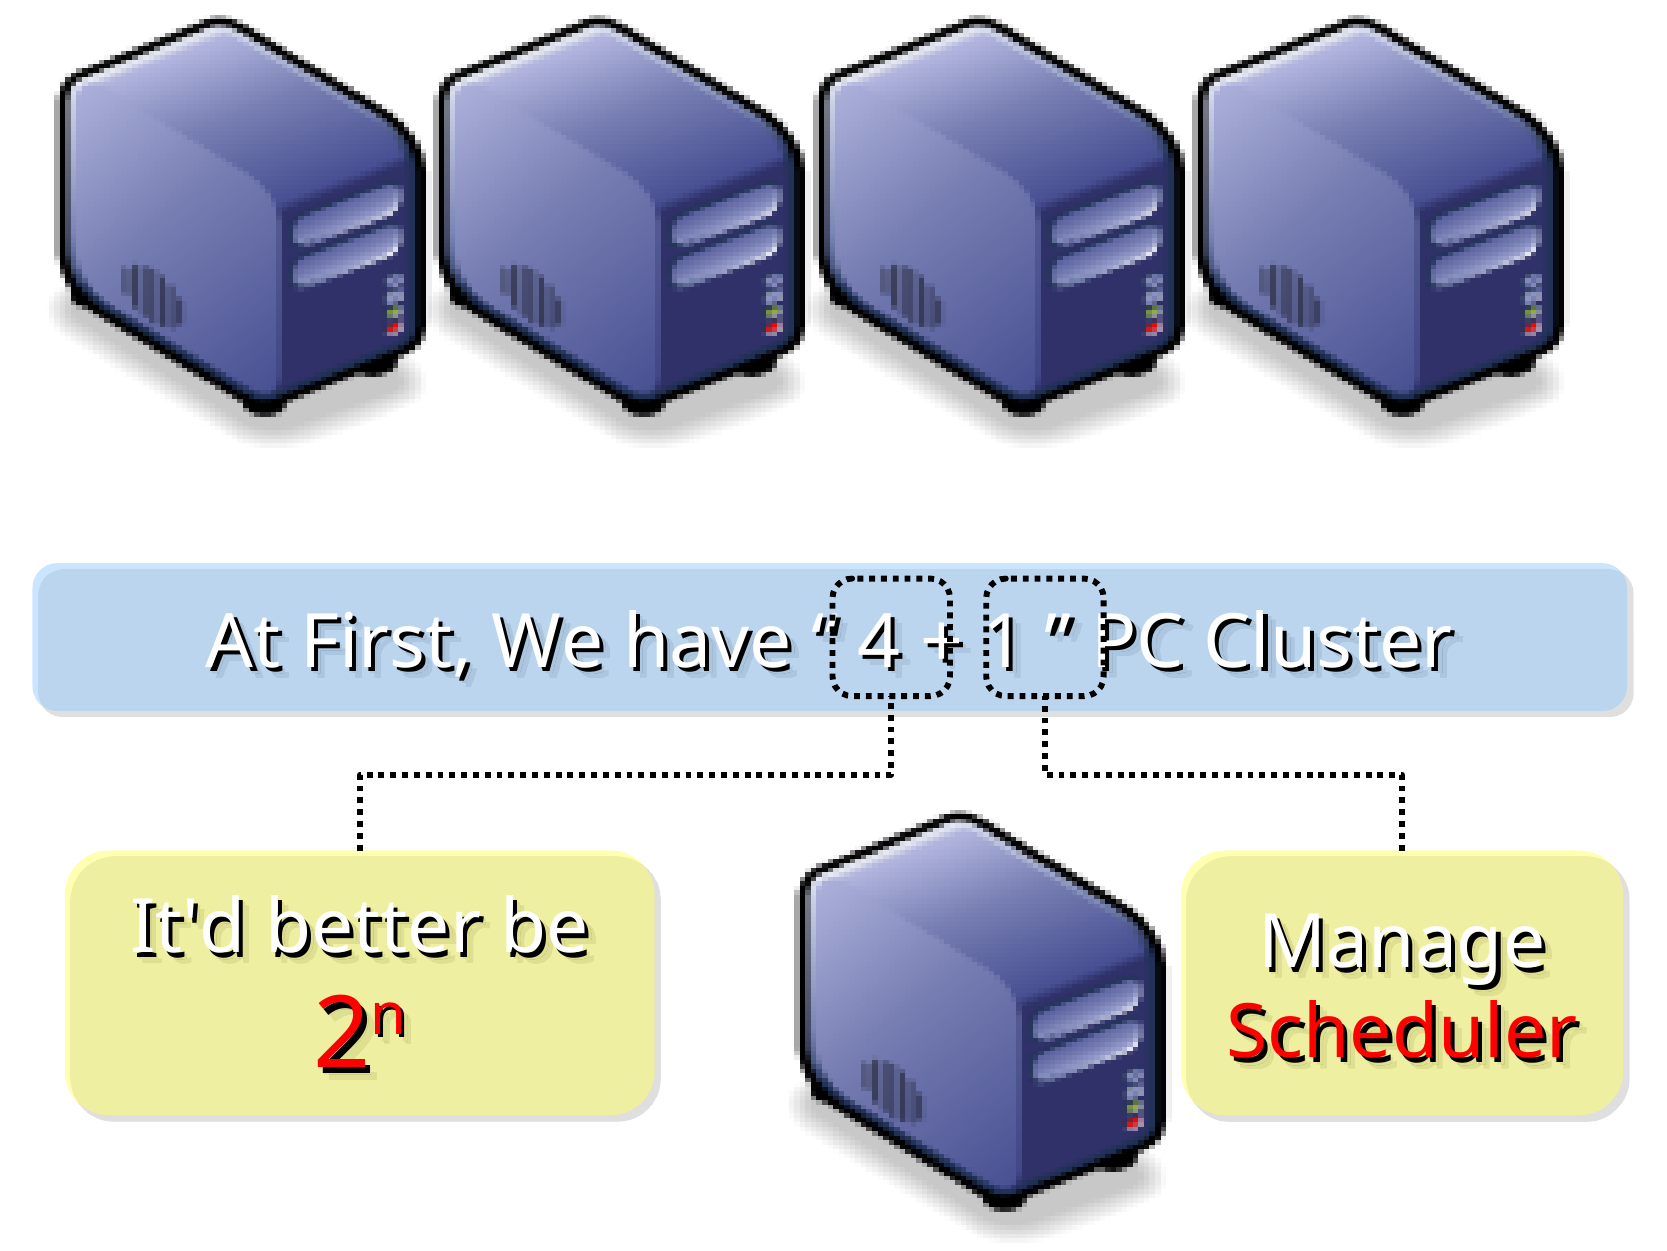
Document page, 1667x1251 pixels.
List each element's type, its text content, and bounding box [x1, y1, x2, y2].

text_box Manage Scheduler [1180, 850, 1624, 1116]
picture [767, 797, 1211, 1251]
text_box At First, We have “ 4 + 1 ” PC Cluster [32, 563, 1628, 711]
text_box It'd better be 2n [64, 850, 655, 1116]
picture [27, 2, 1609, 502]
